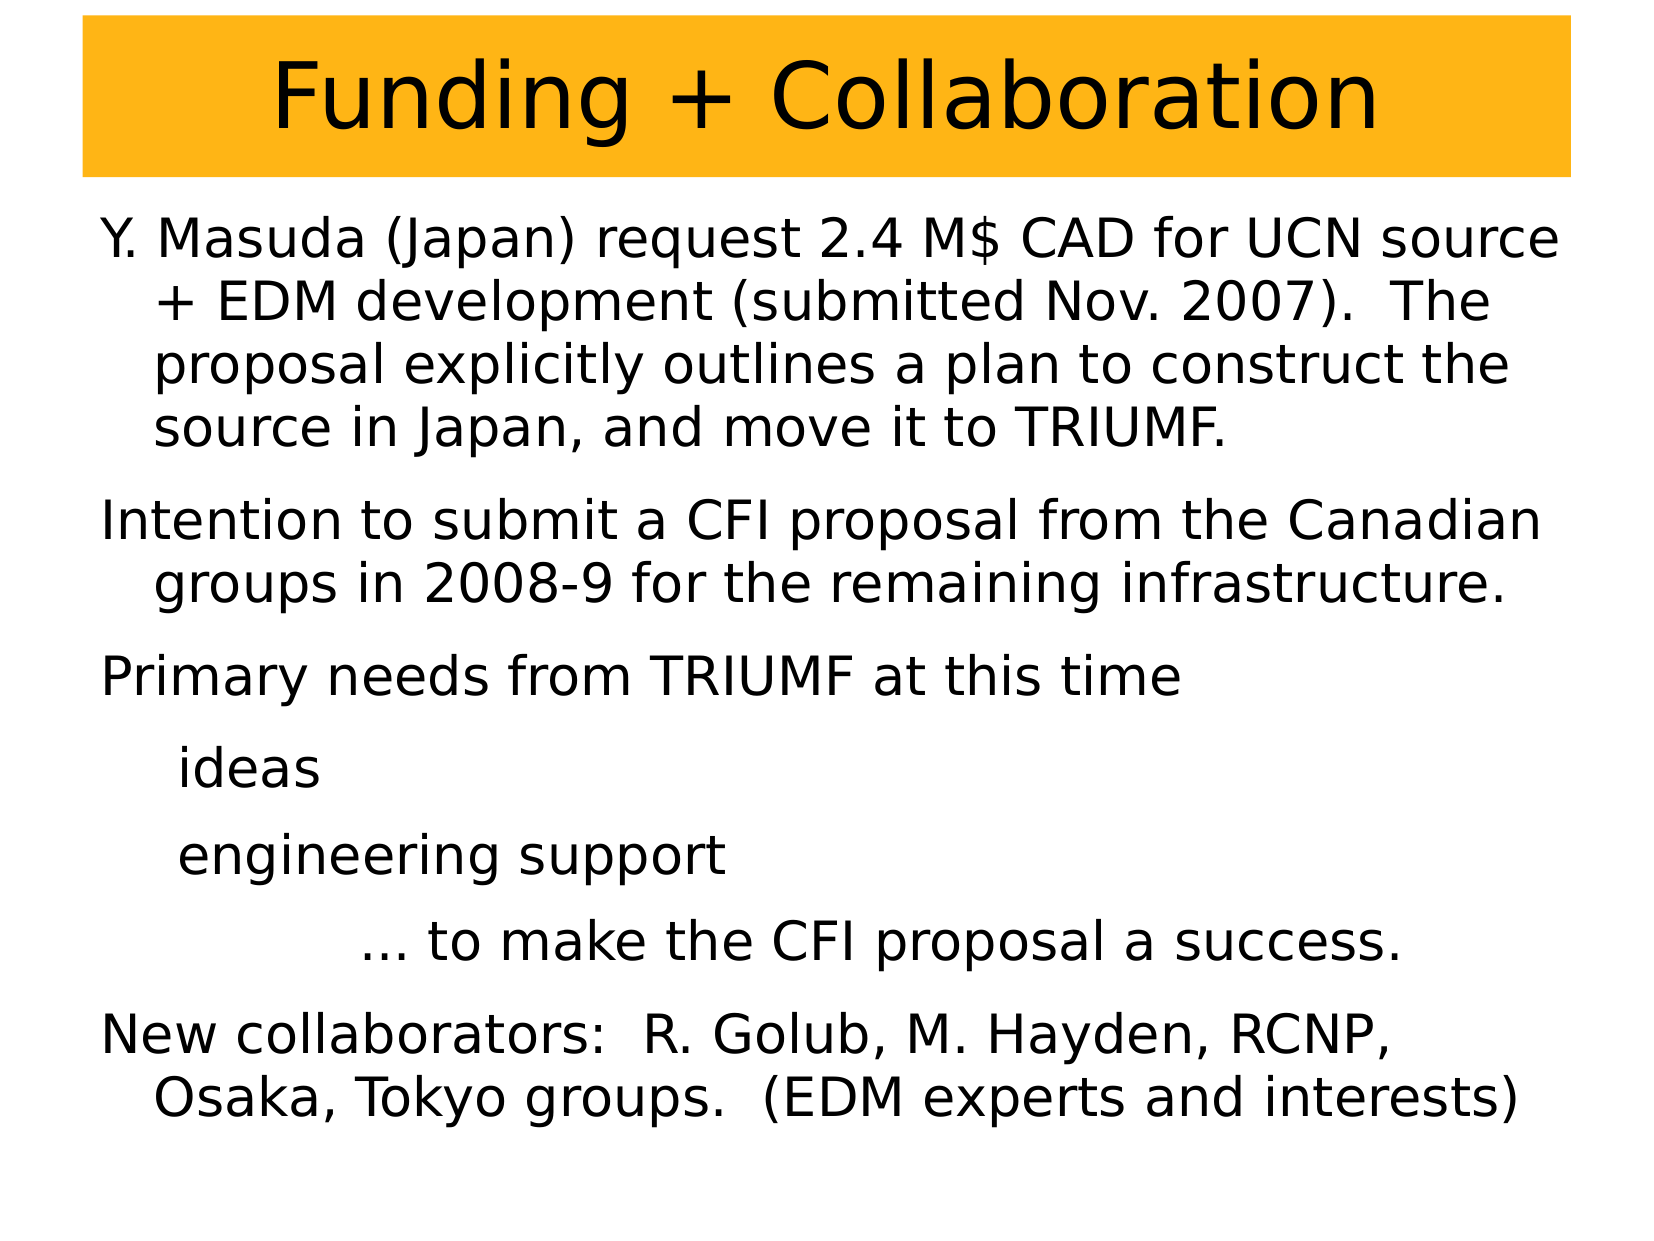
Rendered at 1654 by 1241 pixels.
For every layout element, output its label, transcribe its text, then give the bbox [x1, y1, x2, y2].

title Funding + Collaboration [82, 15, 1571, 178]
list Y. Masuda (Japan) request 2.4 M$ CAD for UCN source + EDM development (submitted Nov. 2007). The proposal explicitly outlines a plan to construct the source in Japan, and move it to TRIUMF. Intention to submit a CFI proposal from the Canadian groups in 2008-9 for the remaining infrastructure. Primary needs from TRIUMF at this time ideas engineering support ... to make the CFI proposal a success. New collaborators: R. Golub, M. Hayden, RCNP, Osaka, Tokyo groups. (EDM experts and interests) [82, 207, 1571, 1193]
